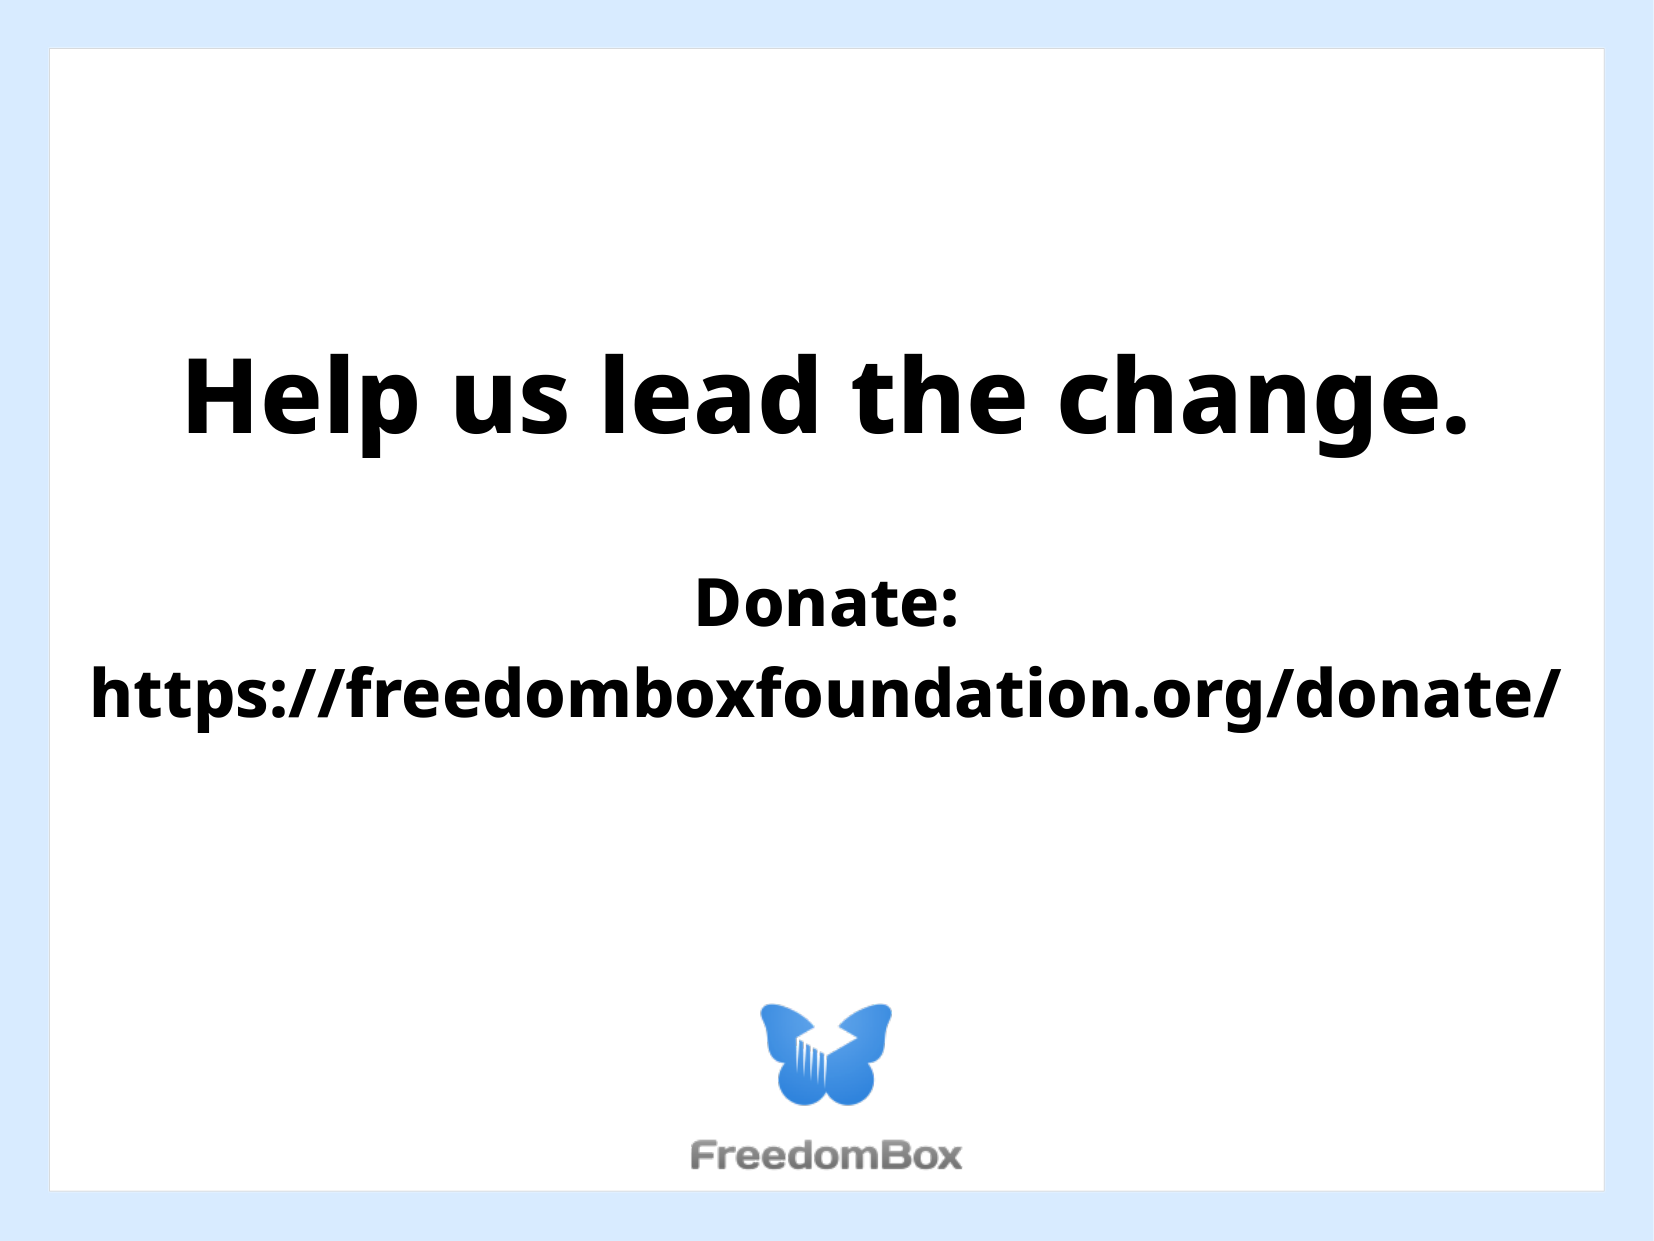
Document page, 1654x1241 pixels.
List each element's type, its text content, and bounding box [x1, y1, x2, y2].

subtitle Help us lead the change. Donate: https://freedomboxfoundation.org/donate/ [82, 49, 1571, 1010]
picture [0, 0, 1654, 1241]
